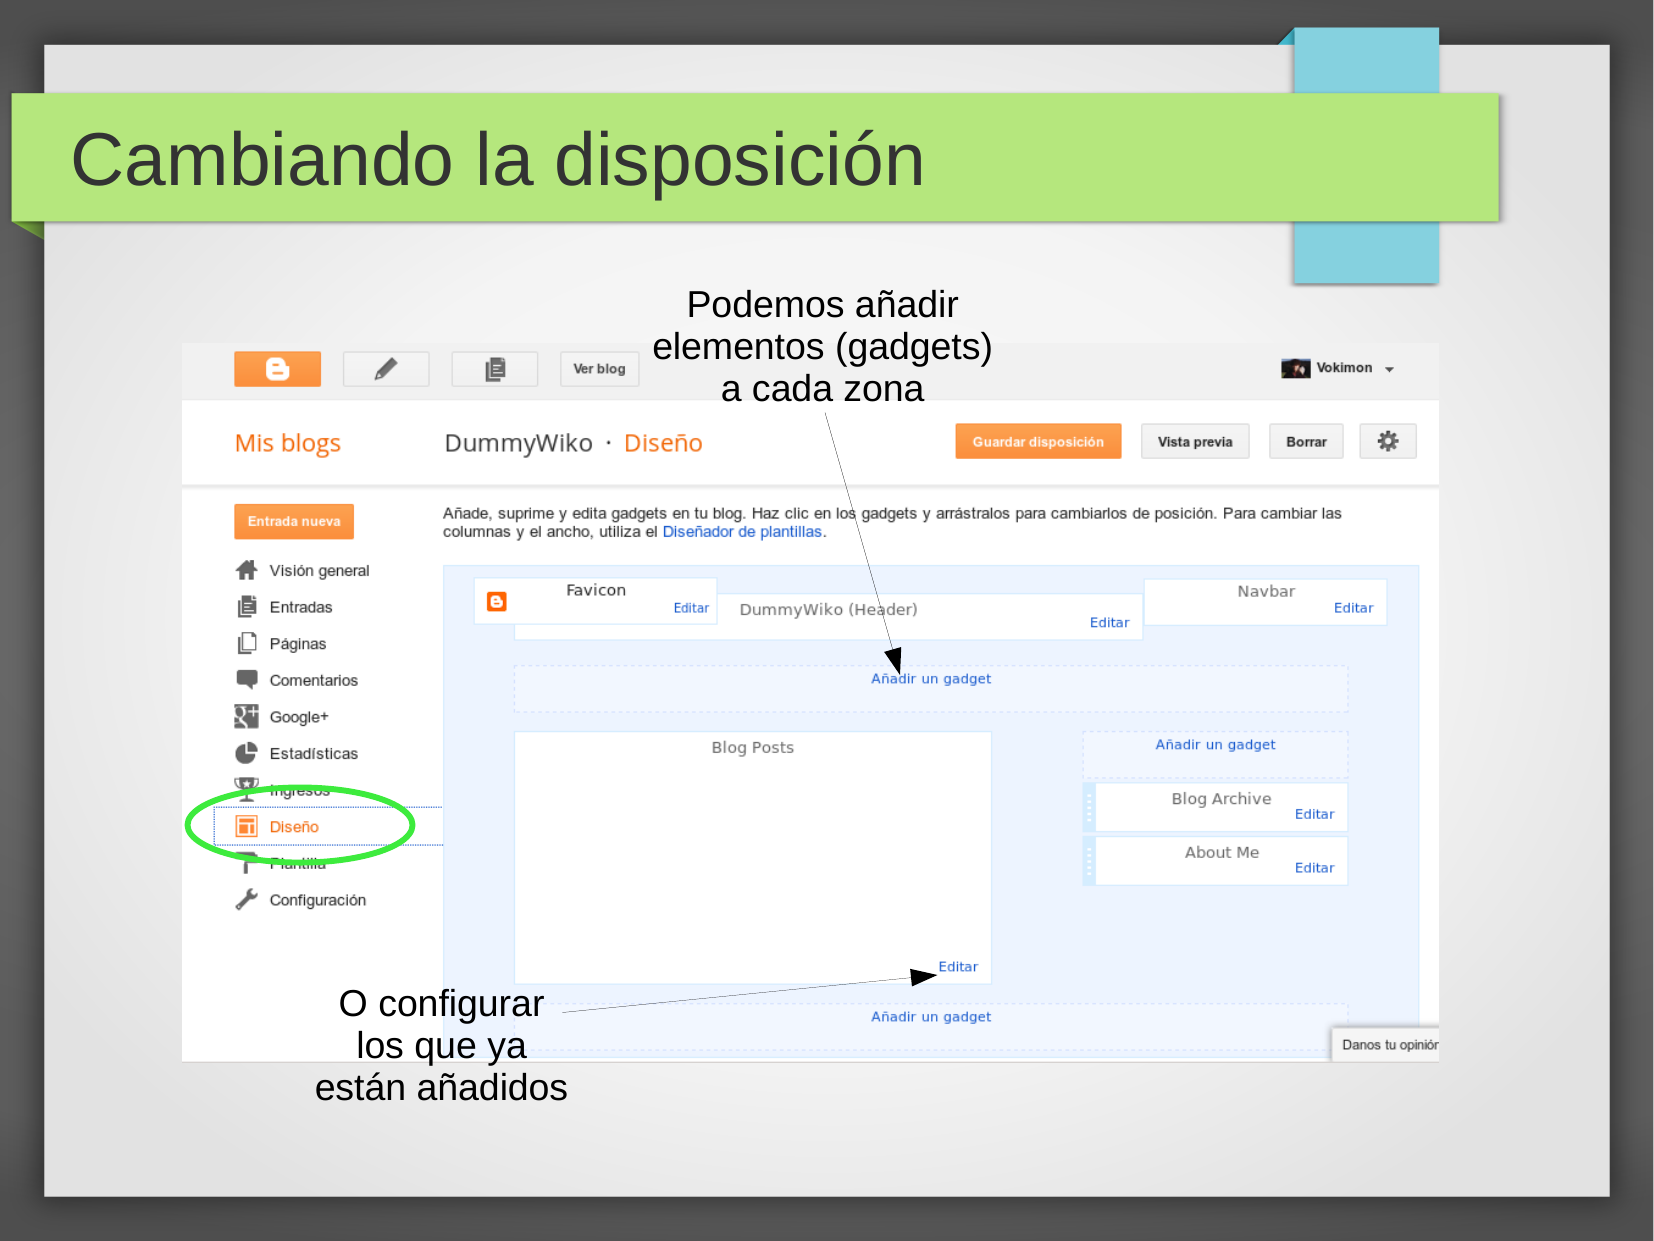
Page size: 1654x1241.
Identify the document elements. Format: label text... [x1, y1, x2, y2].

text_box O configurar los que ya están añadidos [300, 975, 584, 1116]
text_box Podemos añadir elementos (gadgets) a cada zona [637, 276, 1009, 417]
title Cambiando la disposición [70, 106, 1229, 213]
picture [0, 0, 1654, 1241]
